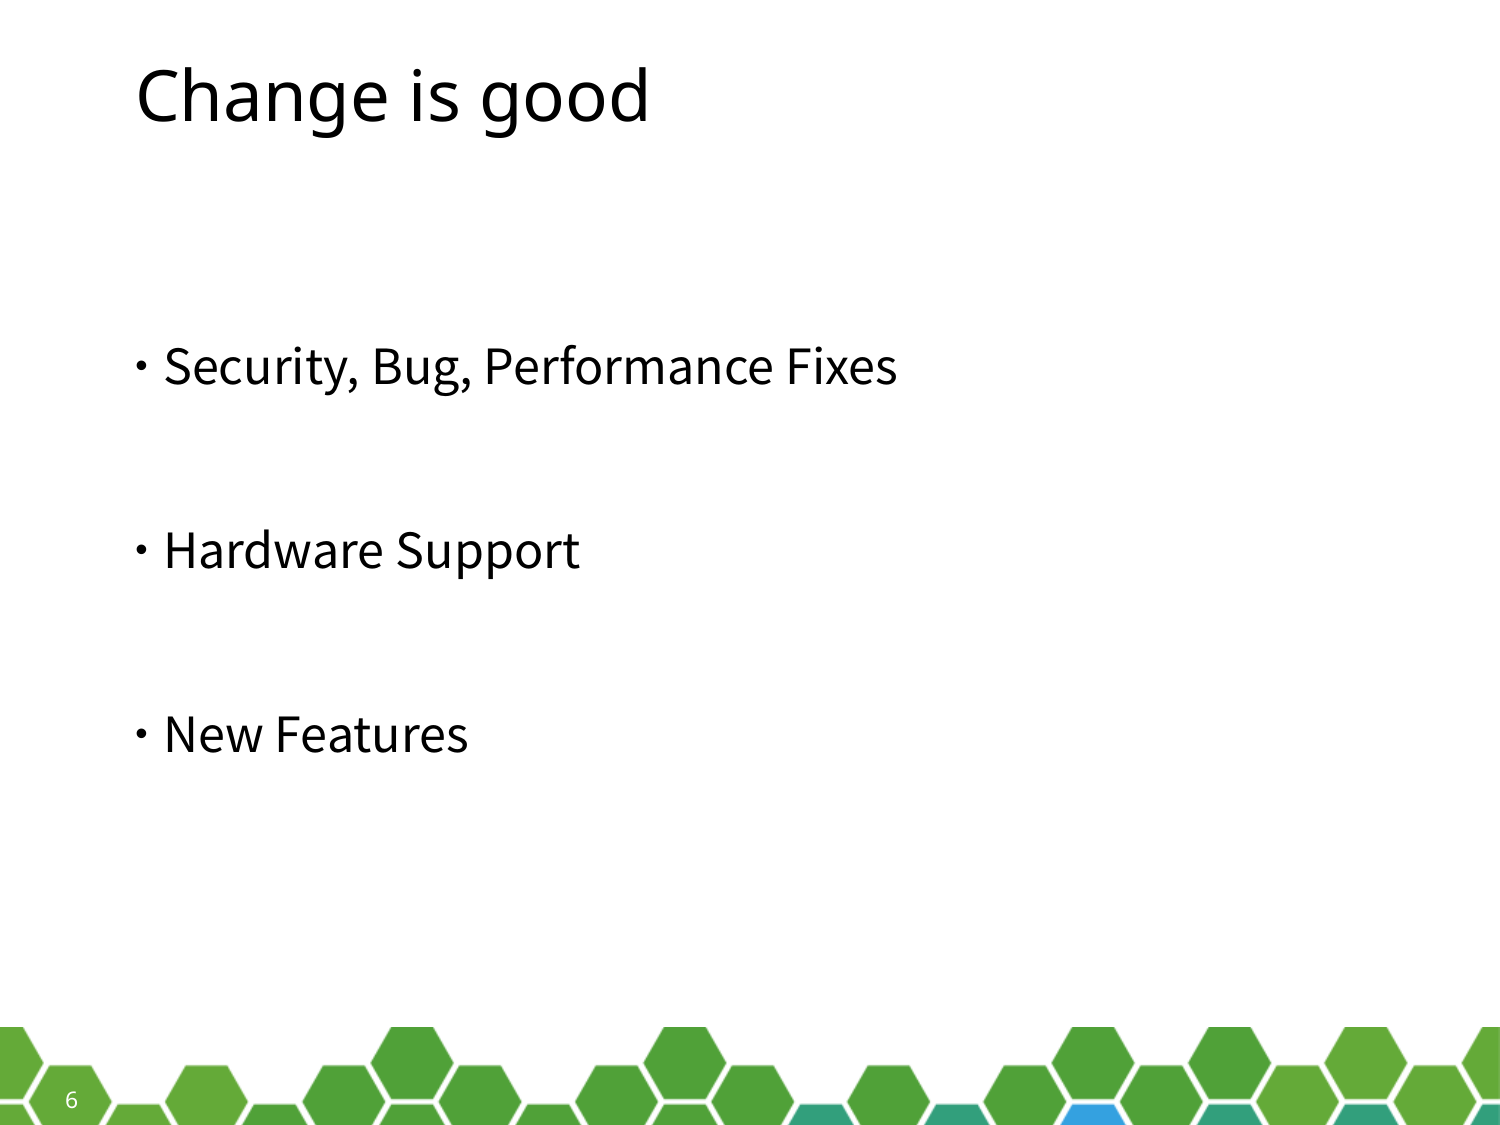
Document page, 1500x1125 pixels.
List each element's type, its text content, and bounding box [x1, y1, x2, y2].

title Change is good [135, 12, 1372, 175]
list Security, Bug, Performance Fixes Hardware Support New Features [135, 238, 1372, 892]
picture [0, 1027, 1500, 1125]
